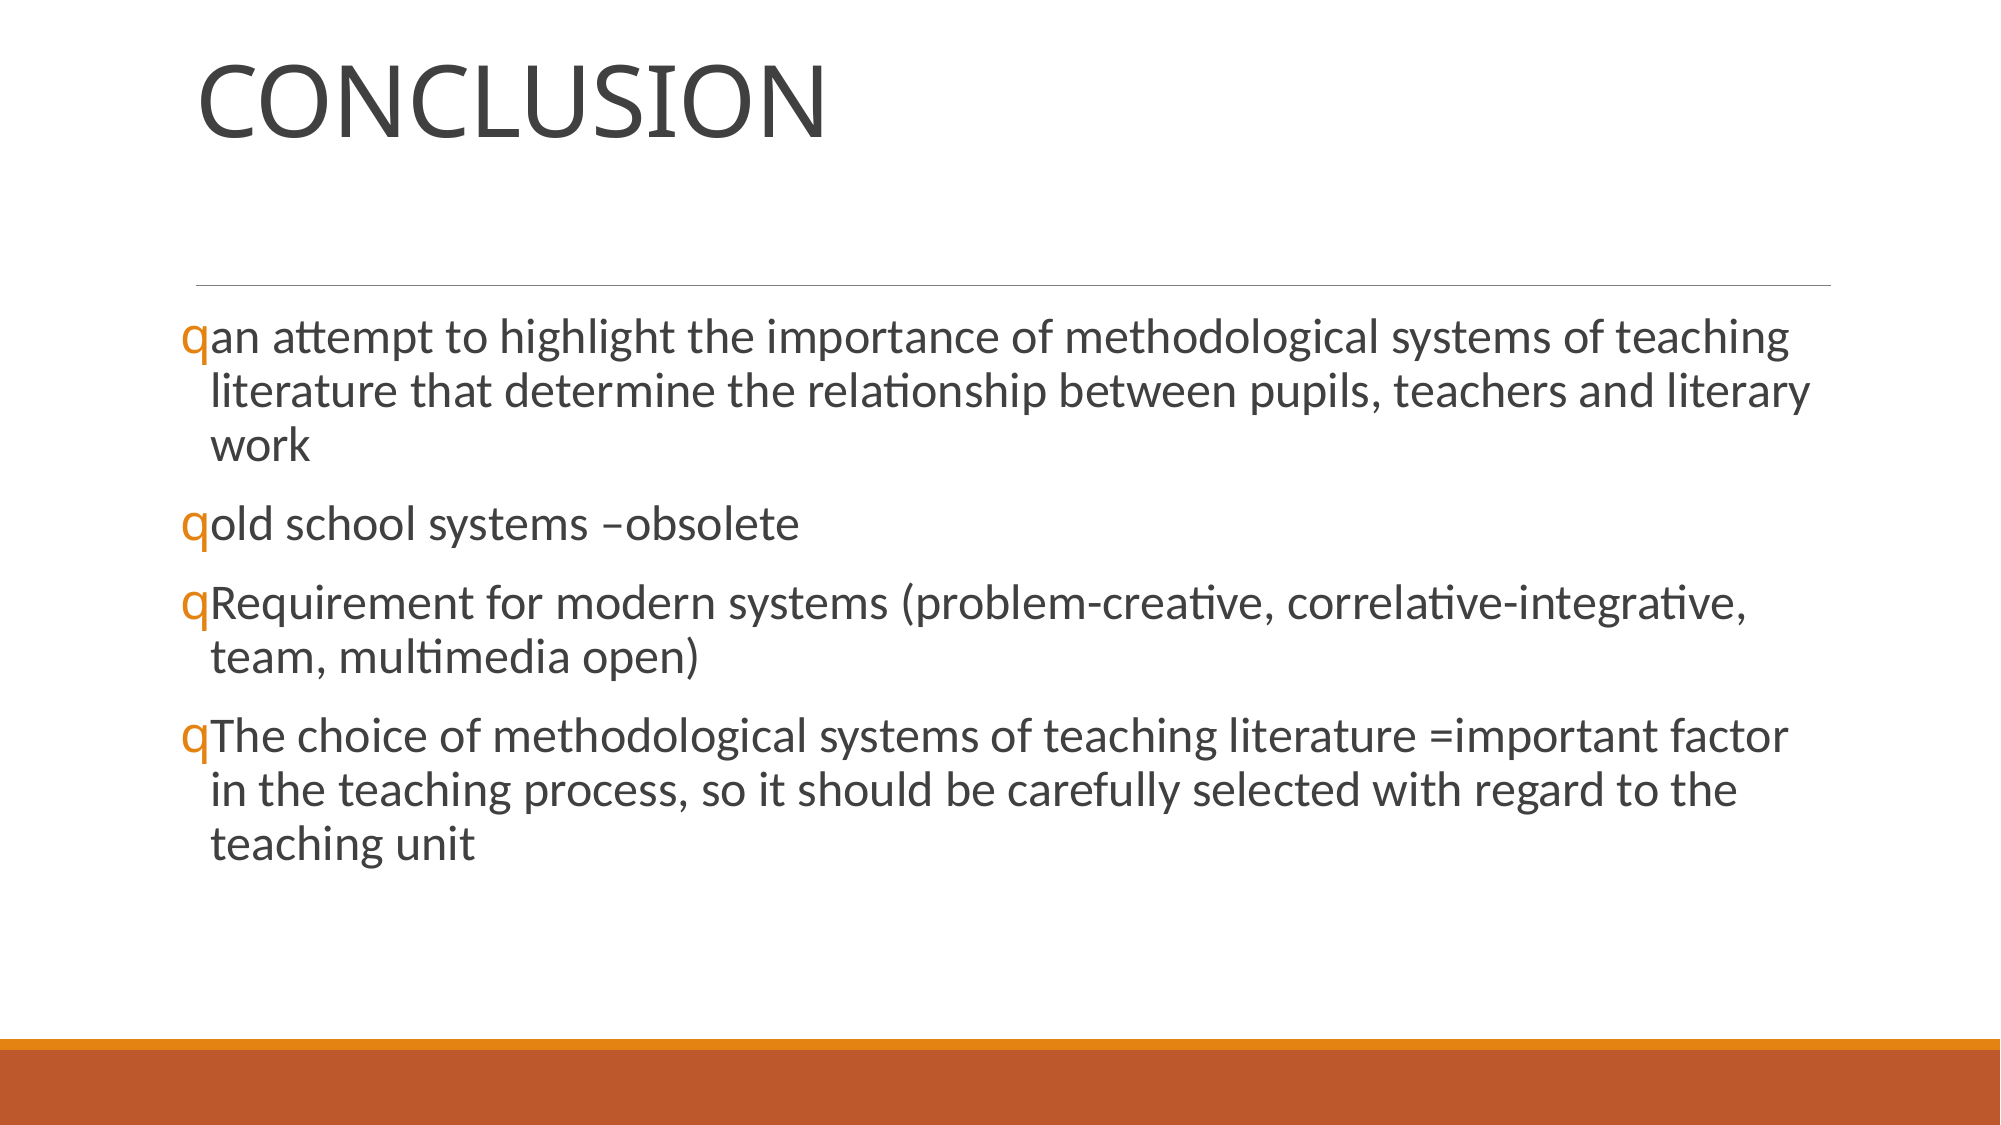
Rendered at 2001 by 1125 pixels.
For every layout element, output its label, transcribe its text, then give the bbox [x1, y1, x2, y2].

list an attempt to highlight the importance of methodological systems of teaching literature that determine the relationship between pupils, teachers and literary work old school systems –obsolete Requirement for modern systems (problem-creative, correlative-integrative, team, multimedia open) The choice of methodological systems of teaching literature =important factor in the teaching process, so it should be carefully selected with regard to the teaching unit [180, 302, 1831, 963]
title CONCLUSION [180, 47, 1831, 286]
